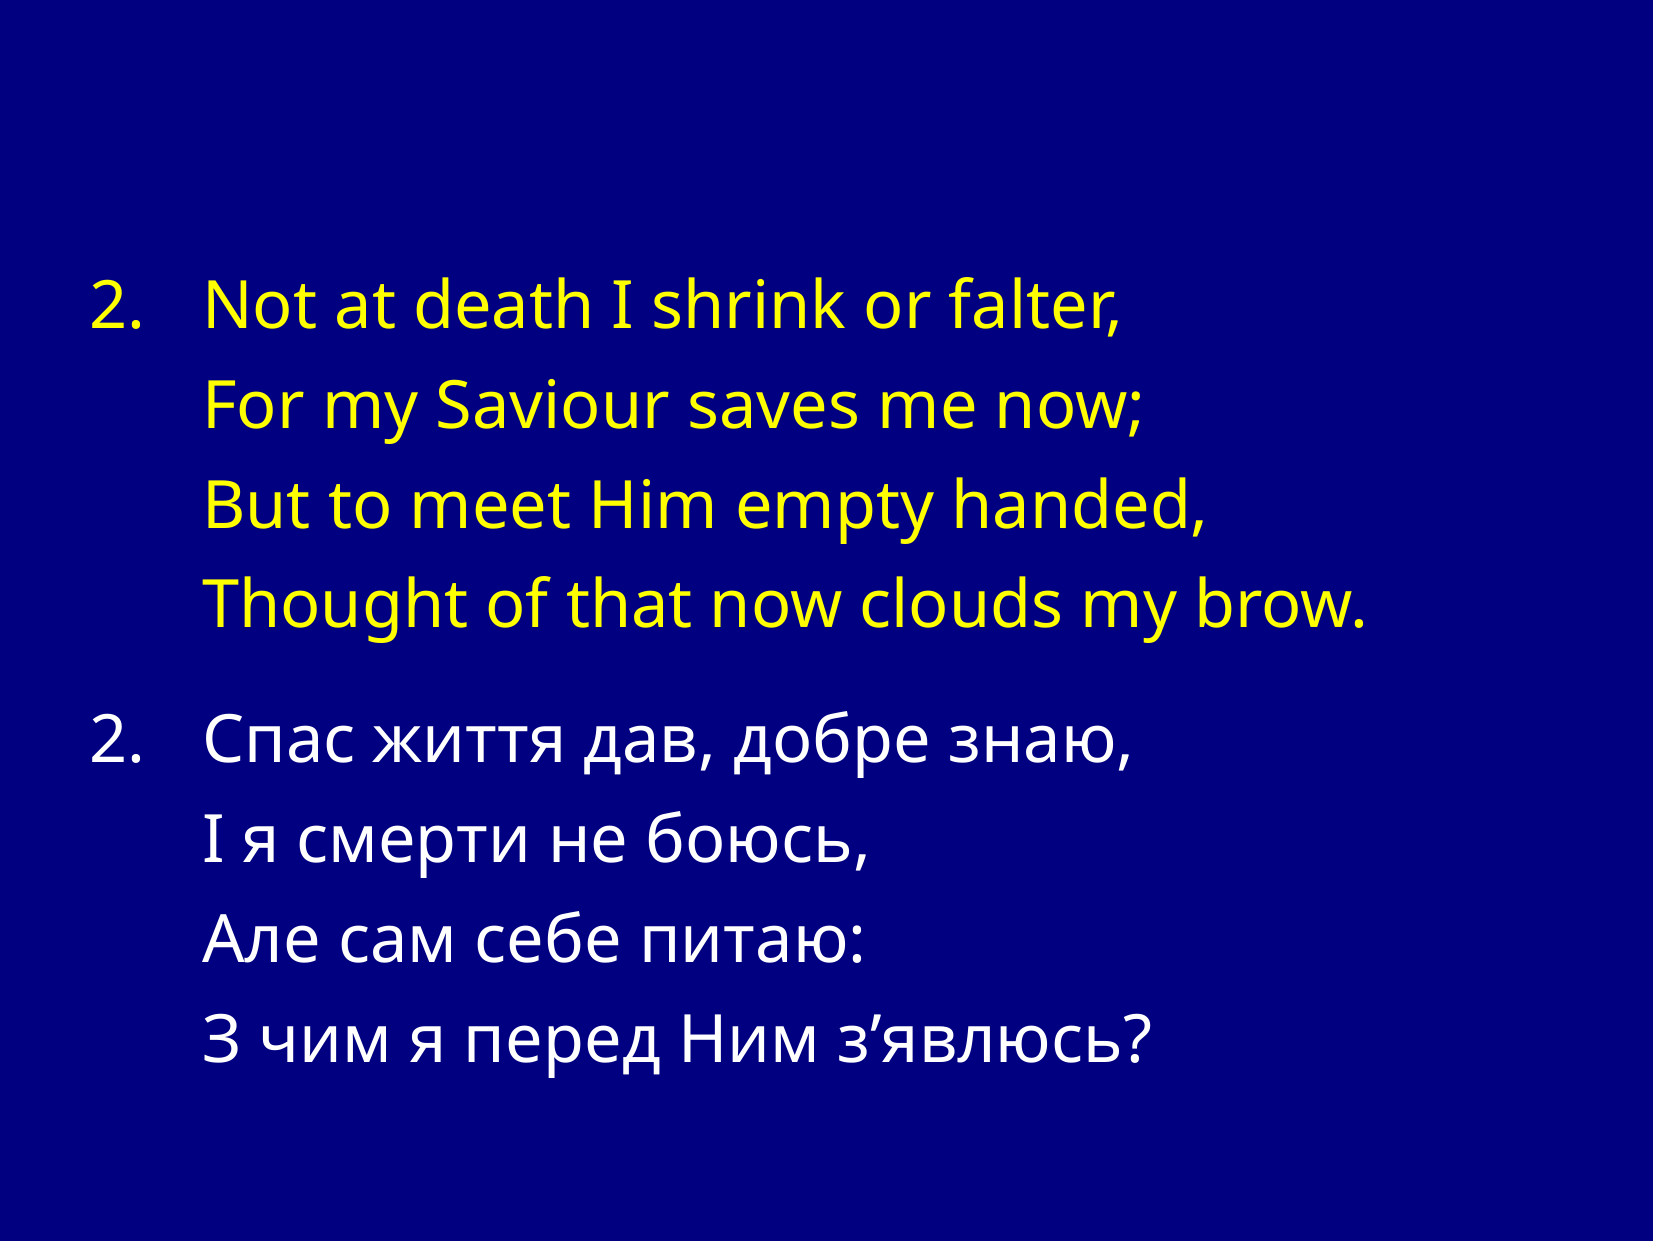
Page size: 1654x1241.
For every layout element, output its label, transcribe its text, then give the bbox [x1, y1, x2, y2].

text_box 2. Not at death I shrink or falter, For my Saviour saves me now; But to meet Him empty handed, Thought of that now clouds my brow. [75, 150, 1576, 638]
text_box 2. Спас життя дав, добре знаю, І я смерти не боюсь, Але сам себе питаю: З чим я перед Ним з’явлюсь? [75, 675, 1576, 1163]
